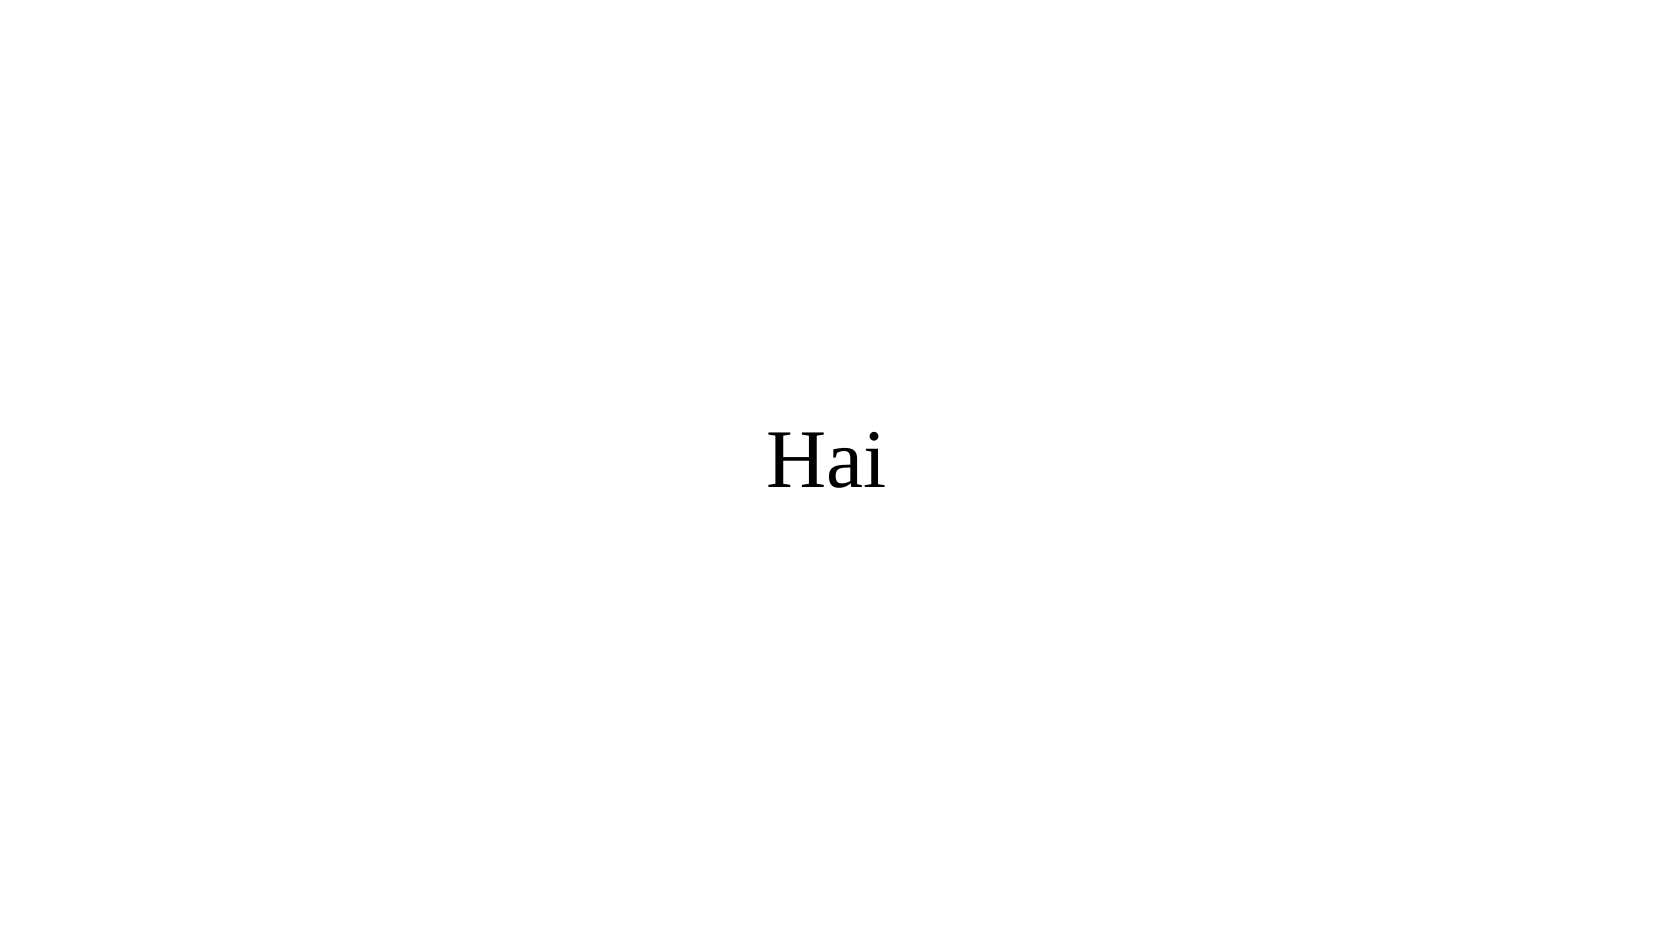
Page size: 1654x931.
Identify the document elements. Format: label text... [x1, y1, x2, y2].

subtitle Hai [0, 396, 1654, 505]
